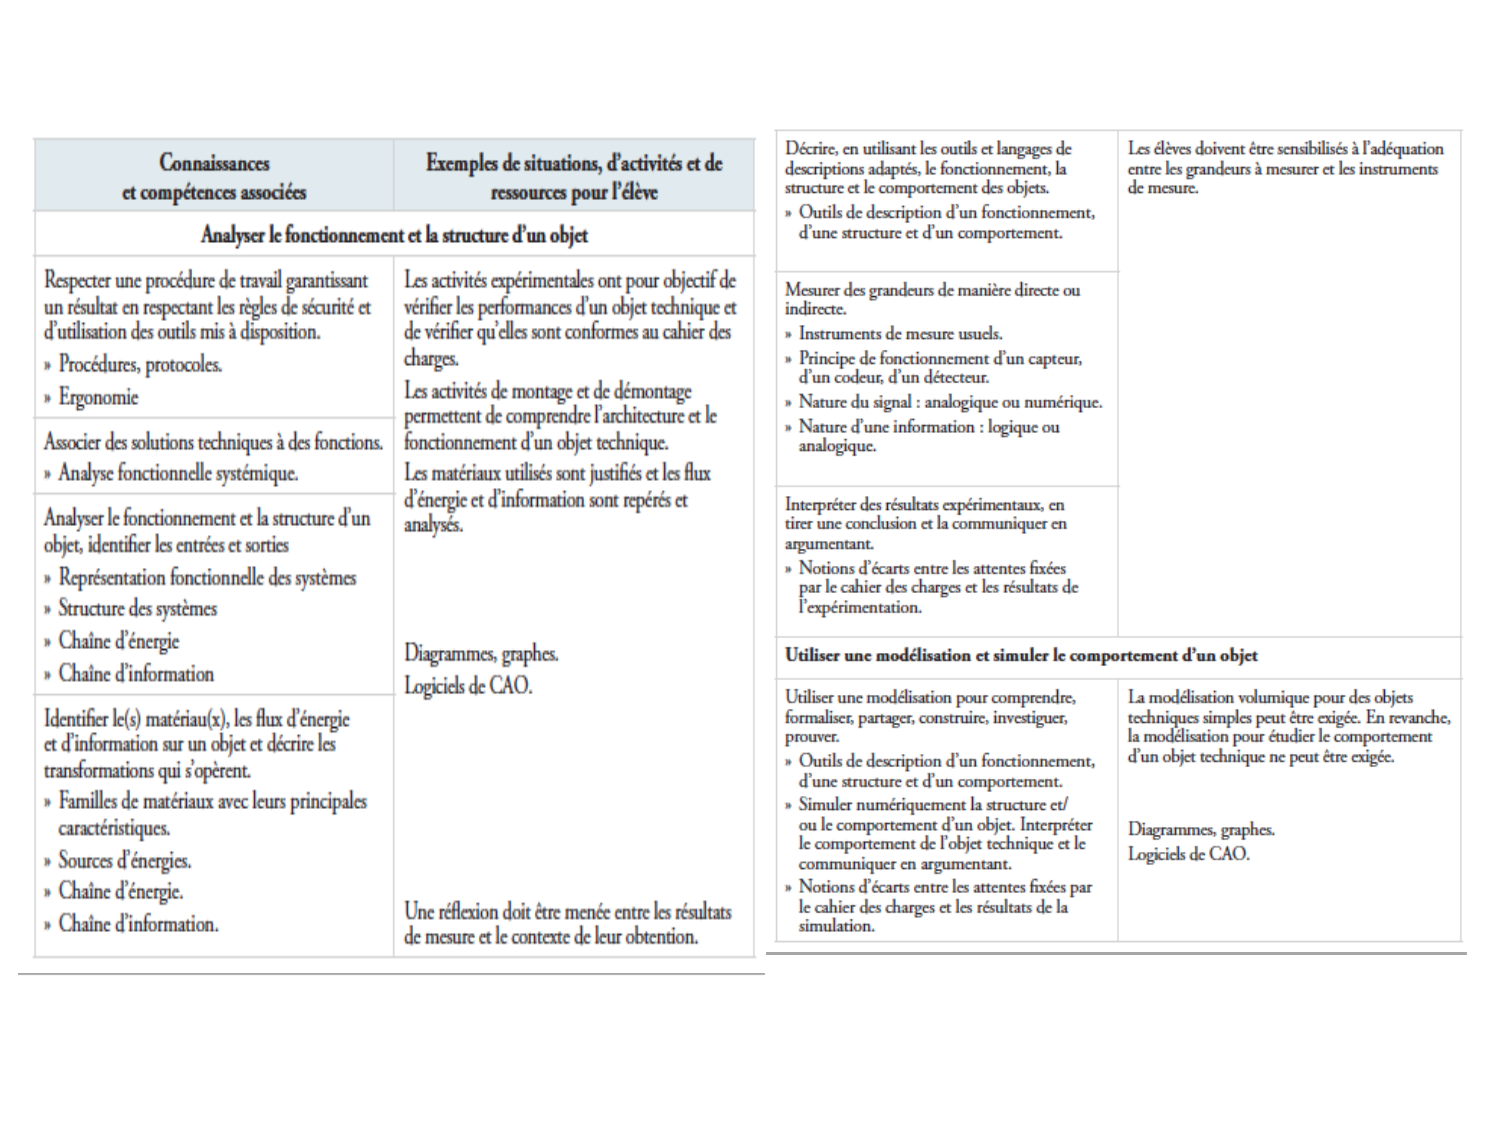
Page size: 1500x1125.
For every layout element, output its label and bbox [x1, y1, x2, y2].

picture [18, 122, 1469, 973]
